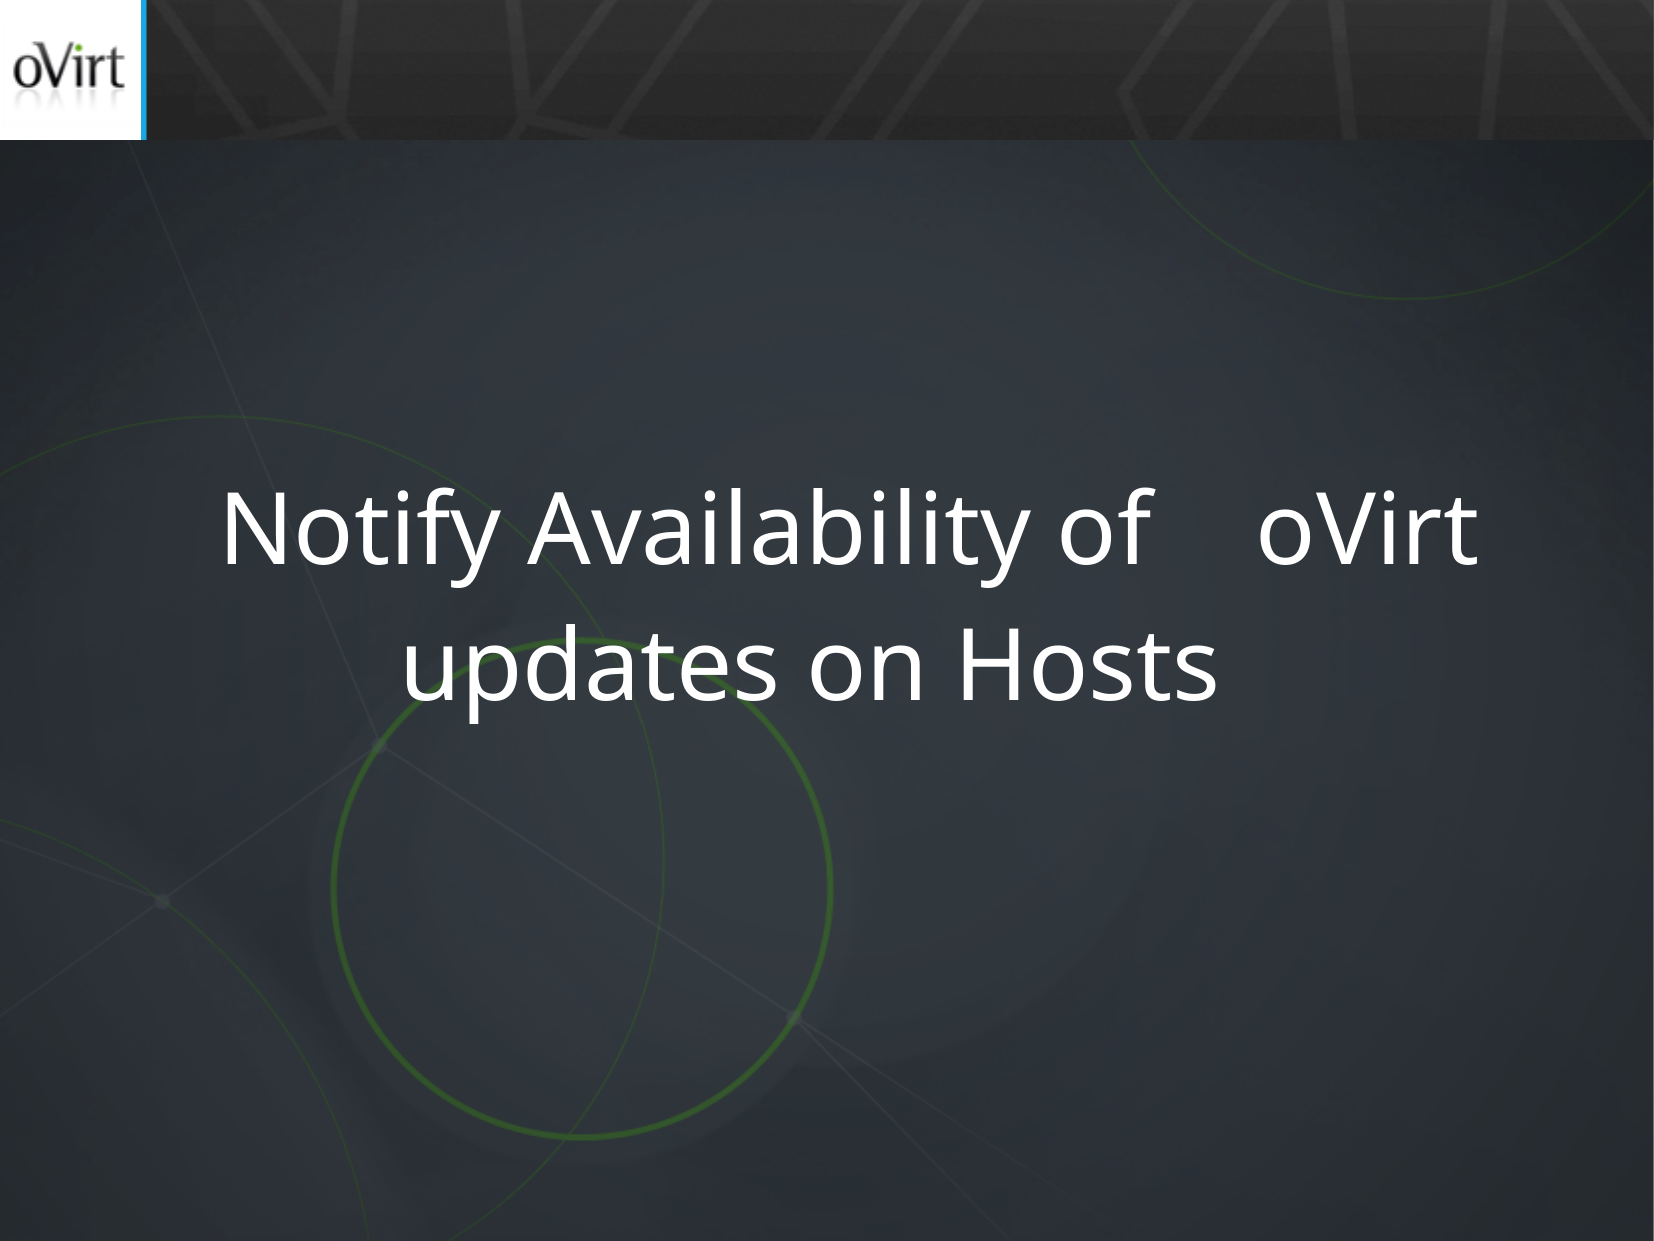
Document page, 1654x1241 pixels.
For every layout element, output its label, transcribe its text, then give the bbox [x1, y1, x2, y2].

picture [0, 0, 1654, 1241]
text_box Notify Availability of oVirt updates on Hosts [125, 450, 1562, 689]
